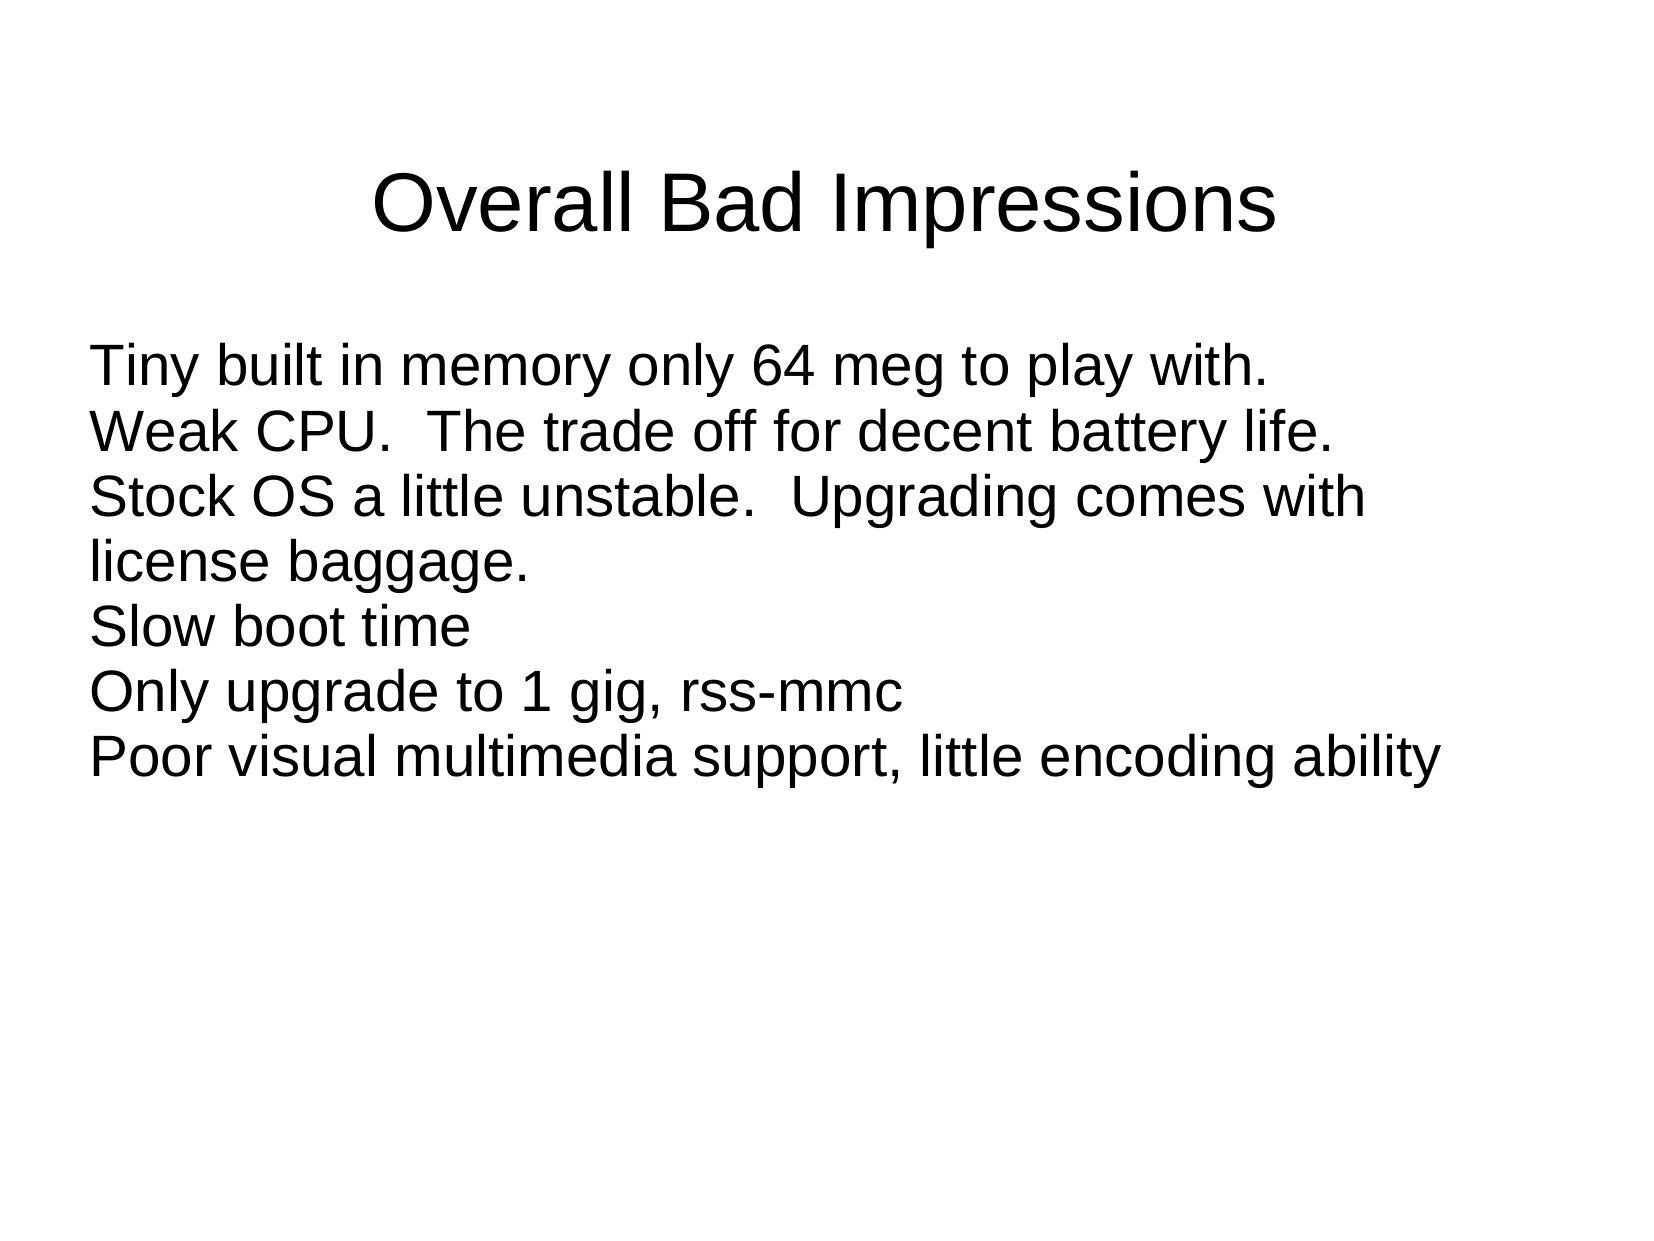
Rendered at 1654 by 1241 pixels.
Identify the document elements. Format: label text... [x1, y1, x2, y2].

text_box Overall Bad Impressions Tiny built in memory only 64 meg to play with. Weak CPU. The trade off for decent battery life. Stock OS a little unstable. Upgrading comes with license baggage. Slow boot time Only upgrade to 1 gig, rss-mmc Poor visual multimedia support, little encoding ability [75, 148, 1576, 1013]
